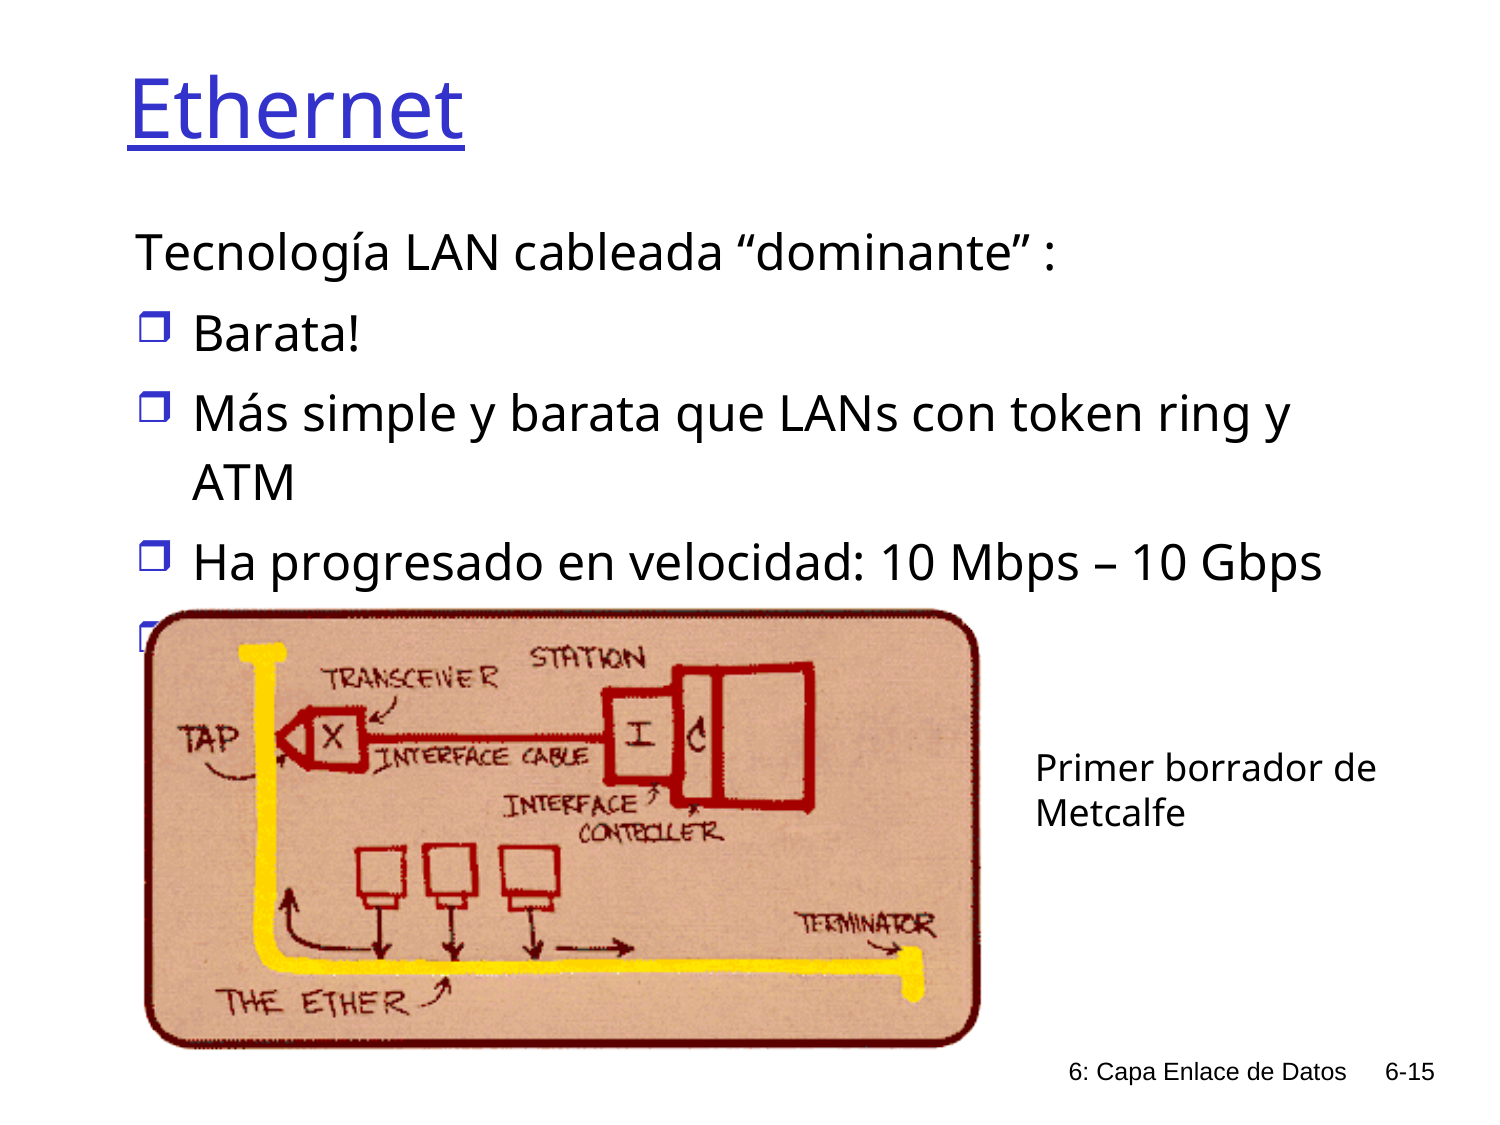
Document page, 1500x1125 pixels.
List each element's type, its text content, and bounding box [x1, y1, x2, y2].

picture [136, 602, 988, 1059]
text_box Primer borrador de Metcalfe [1020, 736, 1450, 842]
list Tecnología LAN cableada “dominante” : Barata! Más simple y barata que LANs con token ring y ATM Ha progresado en velocidad: 10 Mbps – 10 Gbps Un único chip, tasas múltiples. [121, 209, 1355, 617]
title Ethernet [112, 37, 1388, 176]
